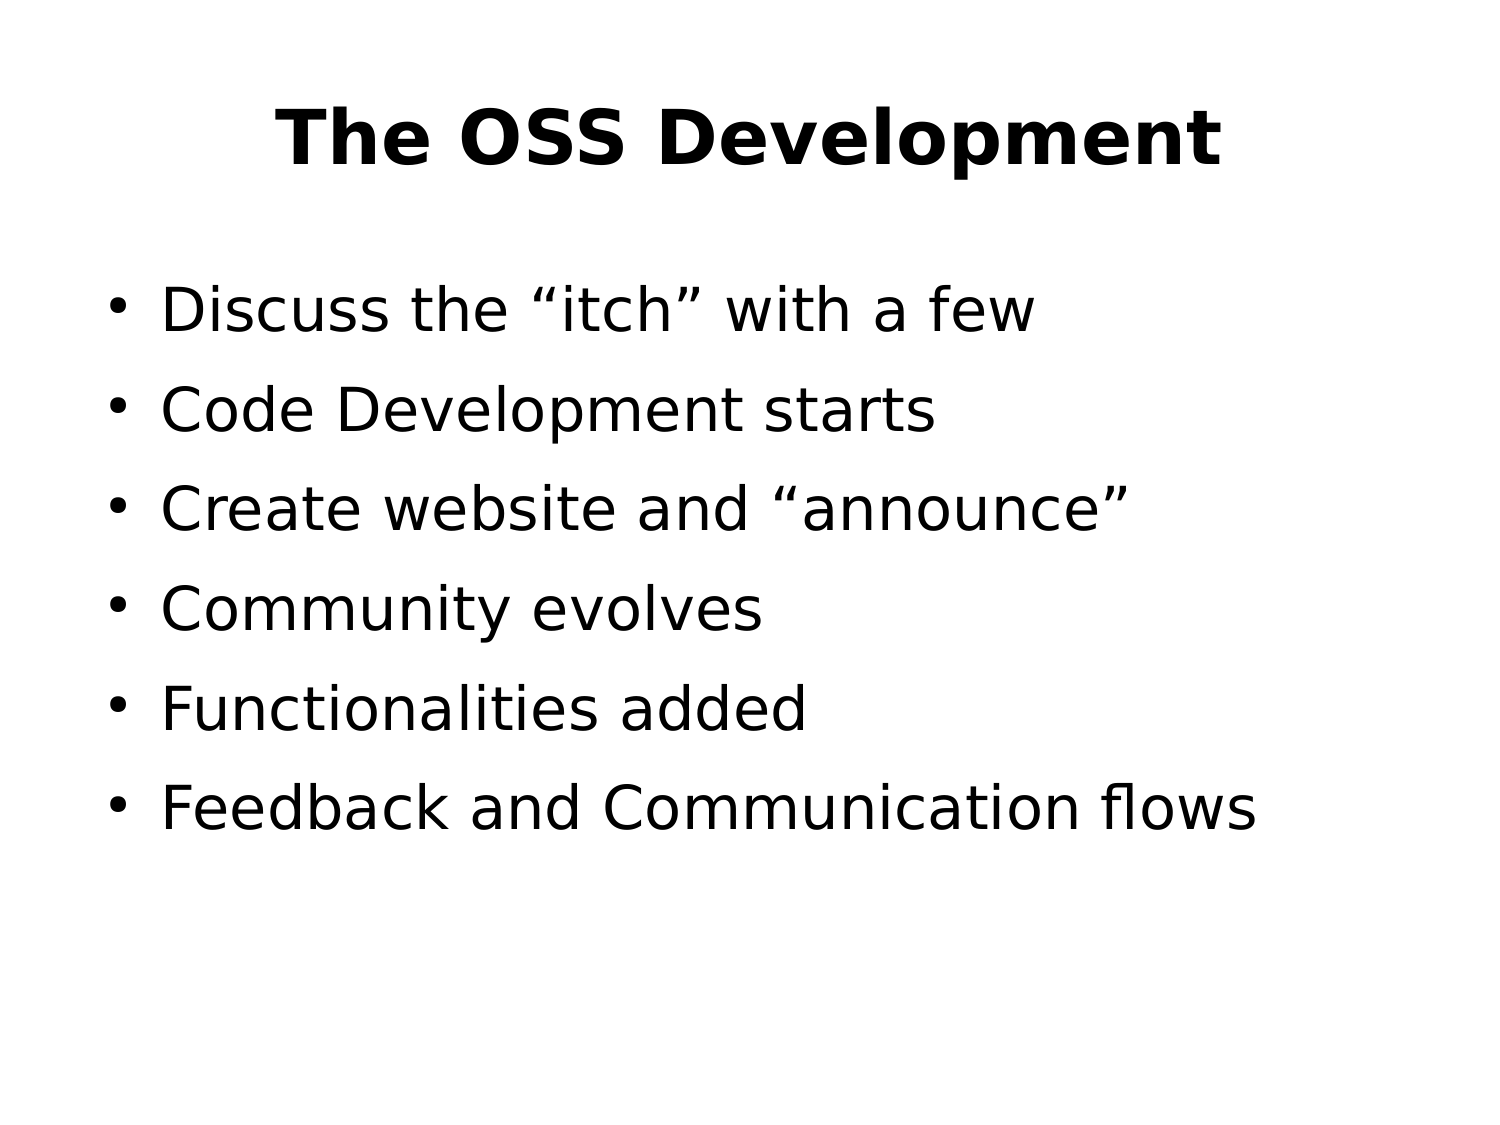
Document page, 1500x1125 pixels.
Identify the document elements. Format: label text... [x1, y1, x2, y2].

title The OSS Development [75, 68, 1425, 201]
list Discuss the “itch” with a few Code Development starts Create website and “announce” Community evolves Functionalities added Feedback and Communication flows [75, 263, 1425, 1063]
